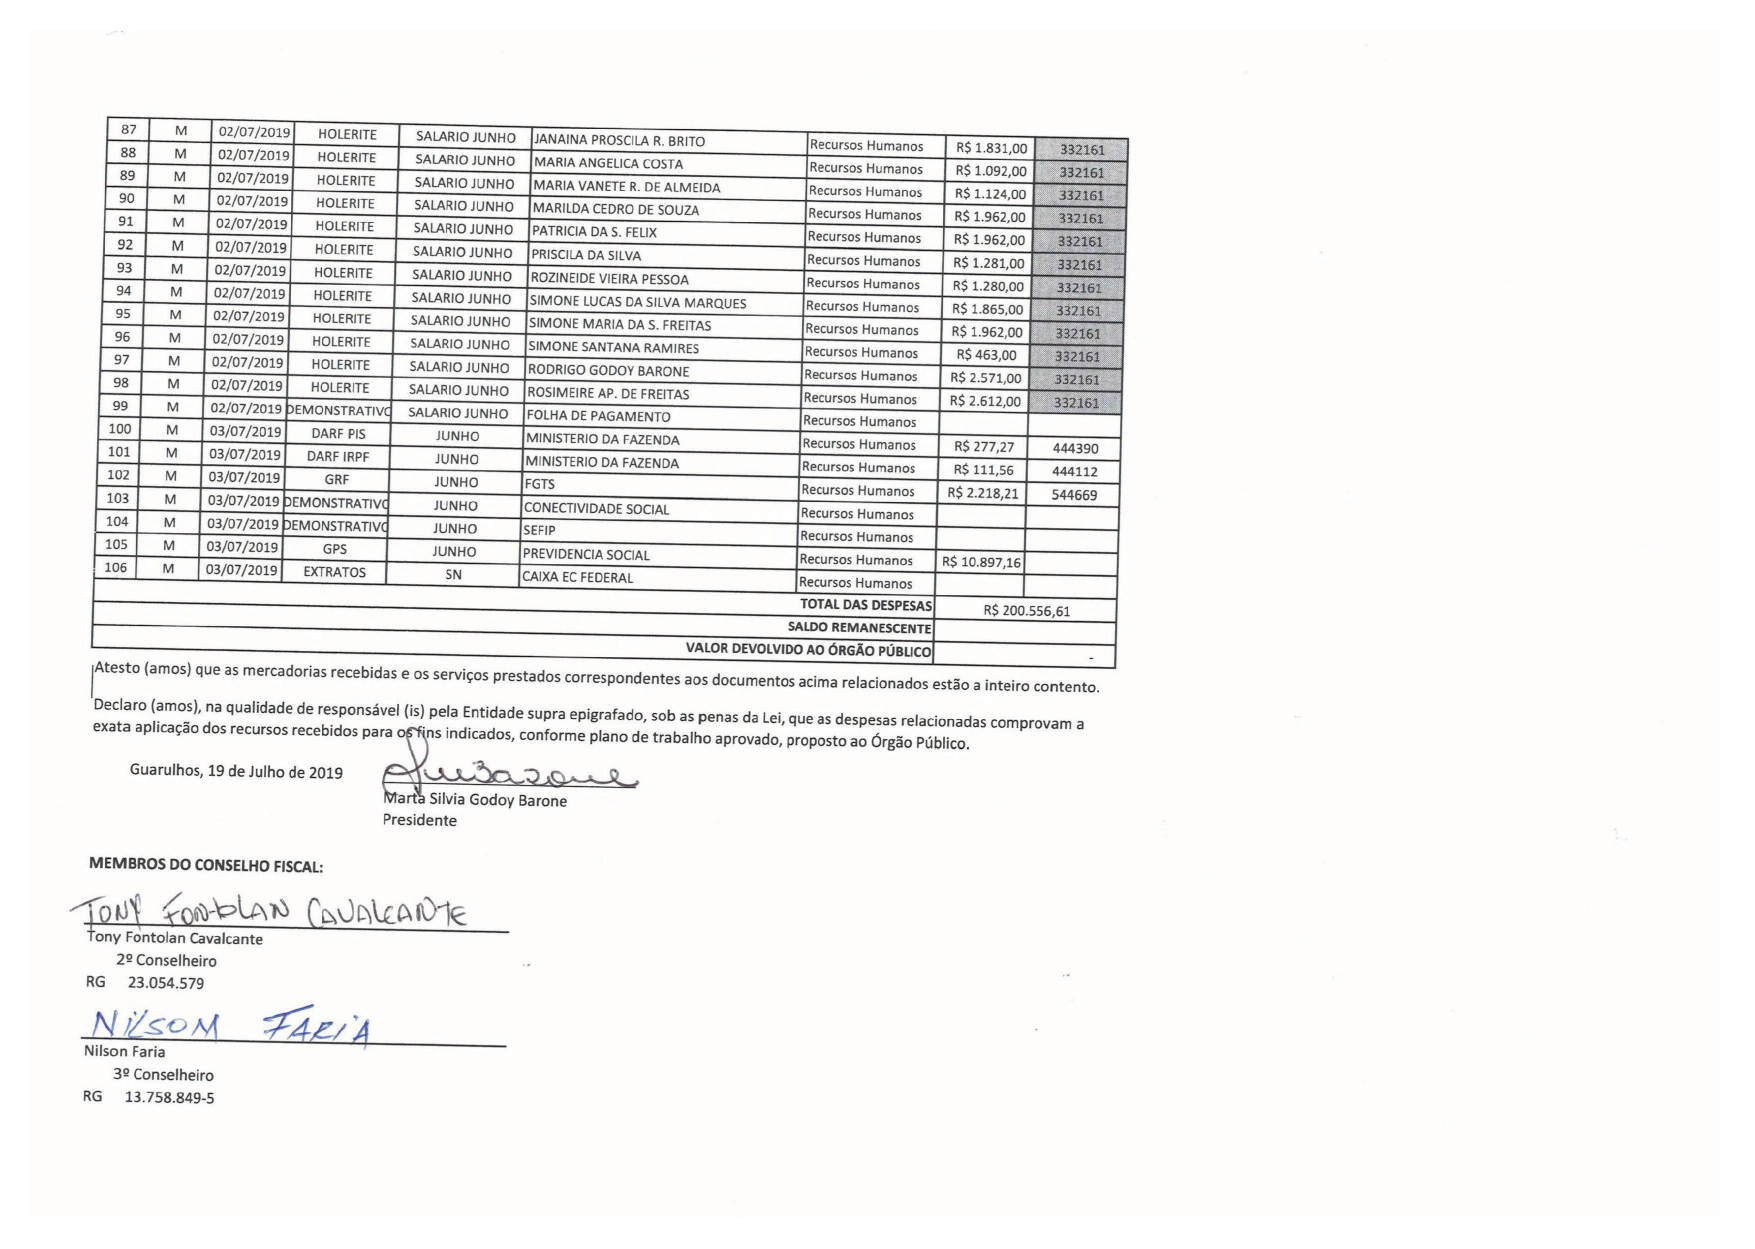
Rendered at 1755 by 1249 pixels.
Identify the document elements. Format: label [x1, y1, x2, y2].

text_box [0, 0, 1752, 1248]
